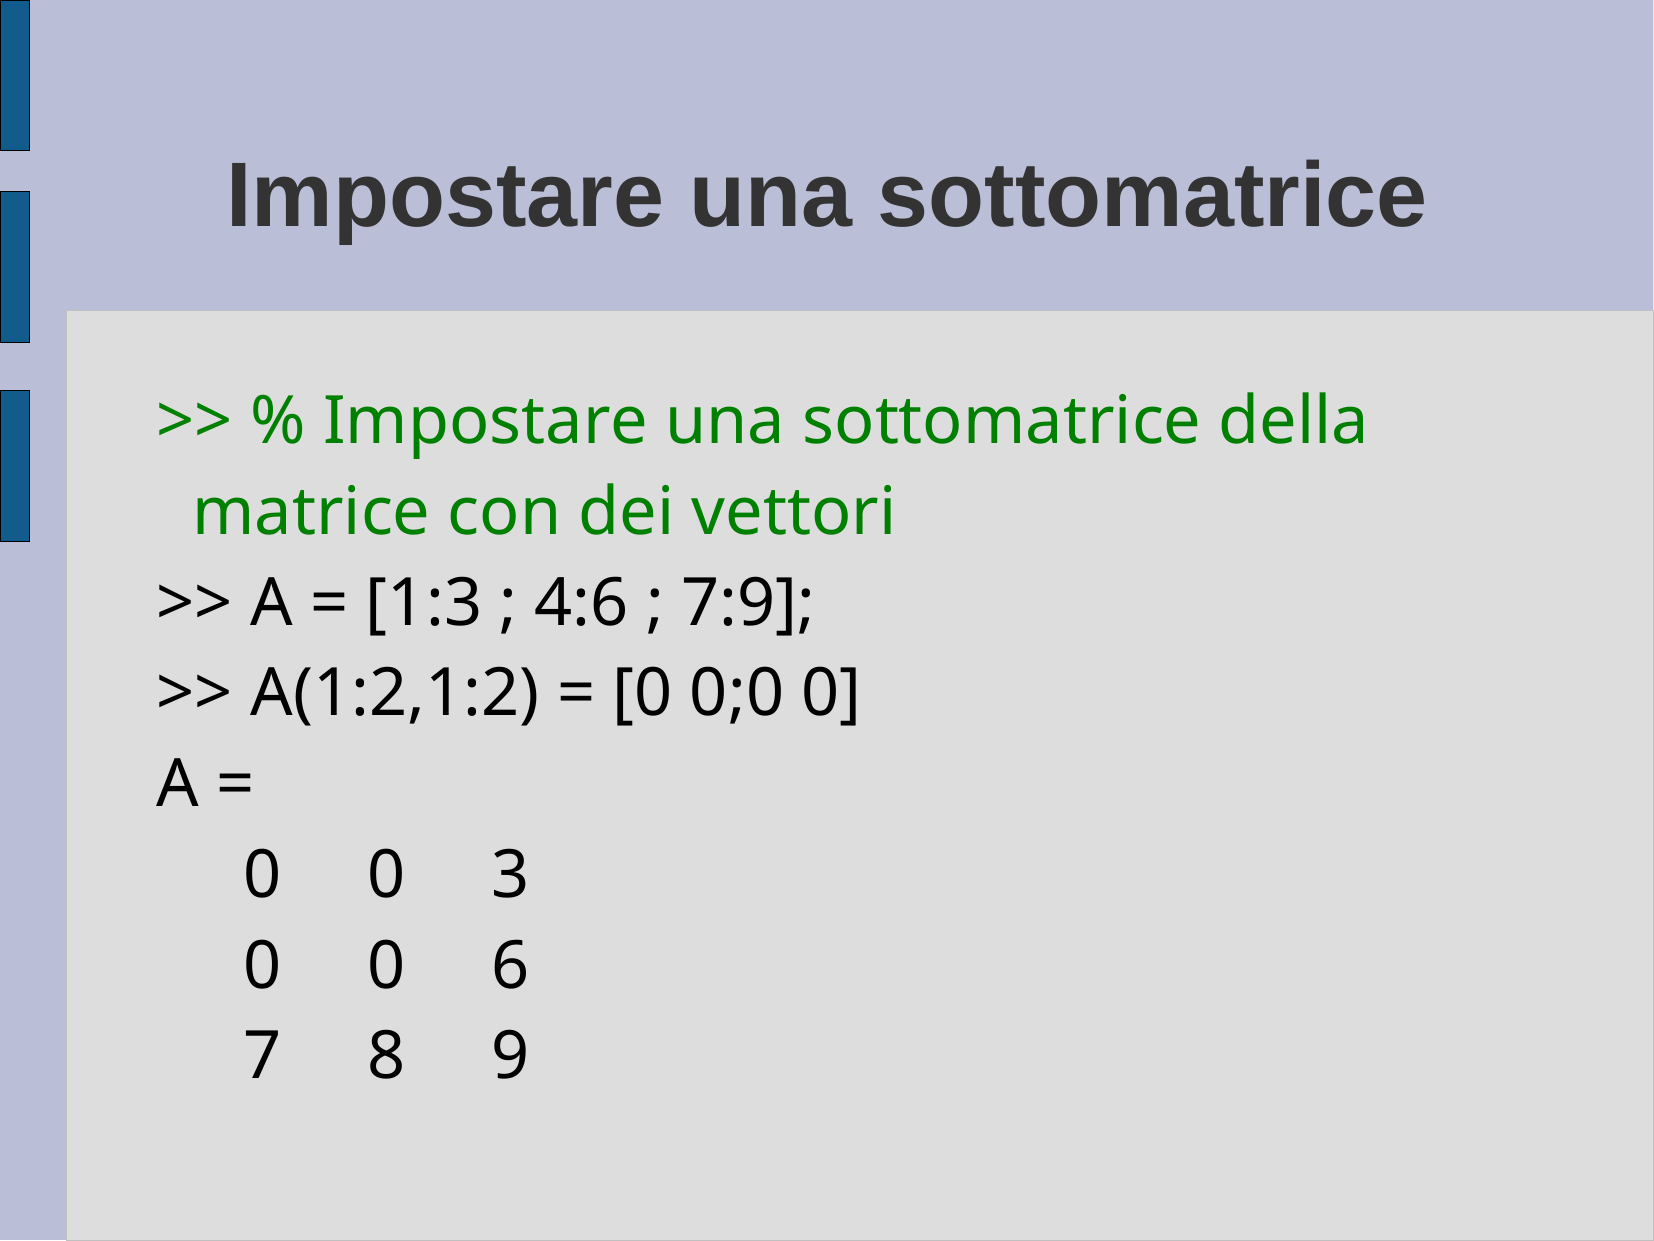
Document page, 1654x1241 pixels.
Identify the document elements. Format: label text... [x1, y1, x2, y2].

title Impostare una sottomatrice [121, 98, 1534, 291]
subtitle >> % Impostare una sottomatrice della matrice con dei vettori >> A = [1:3 ; 4:6 ; 7:9]; >> A(1:2,1:2) = [0 0;0 0] A = 0 0 3 0 0 6 7 8 9 [121, 352, 1534, 1119]
